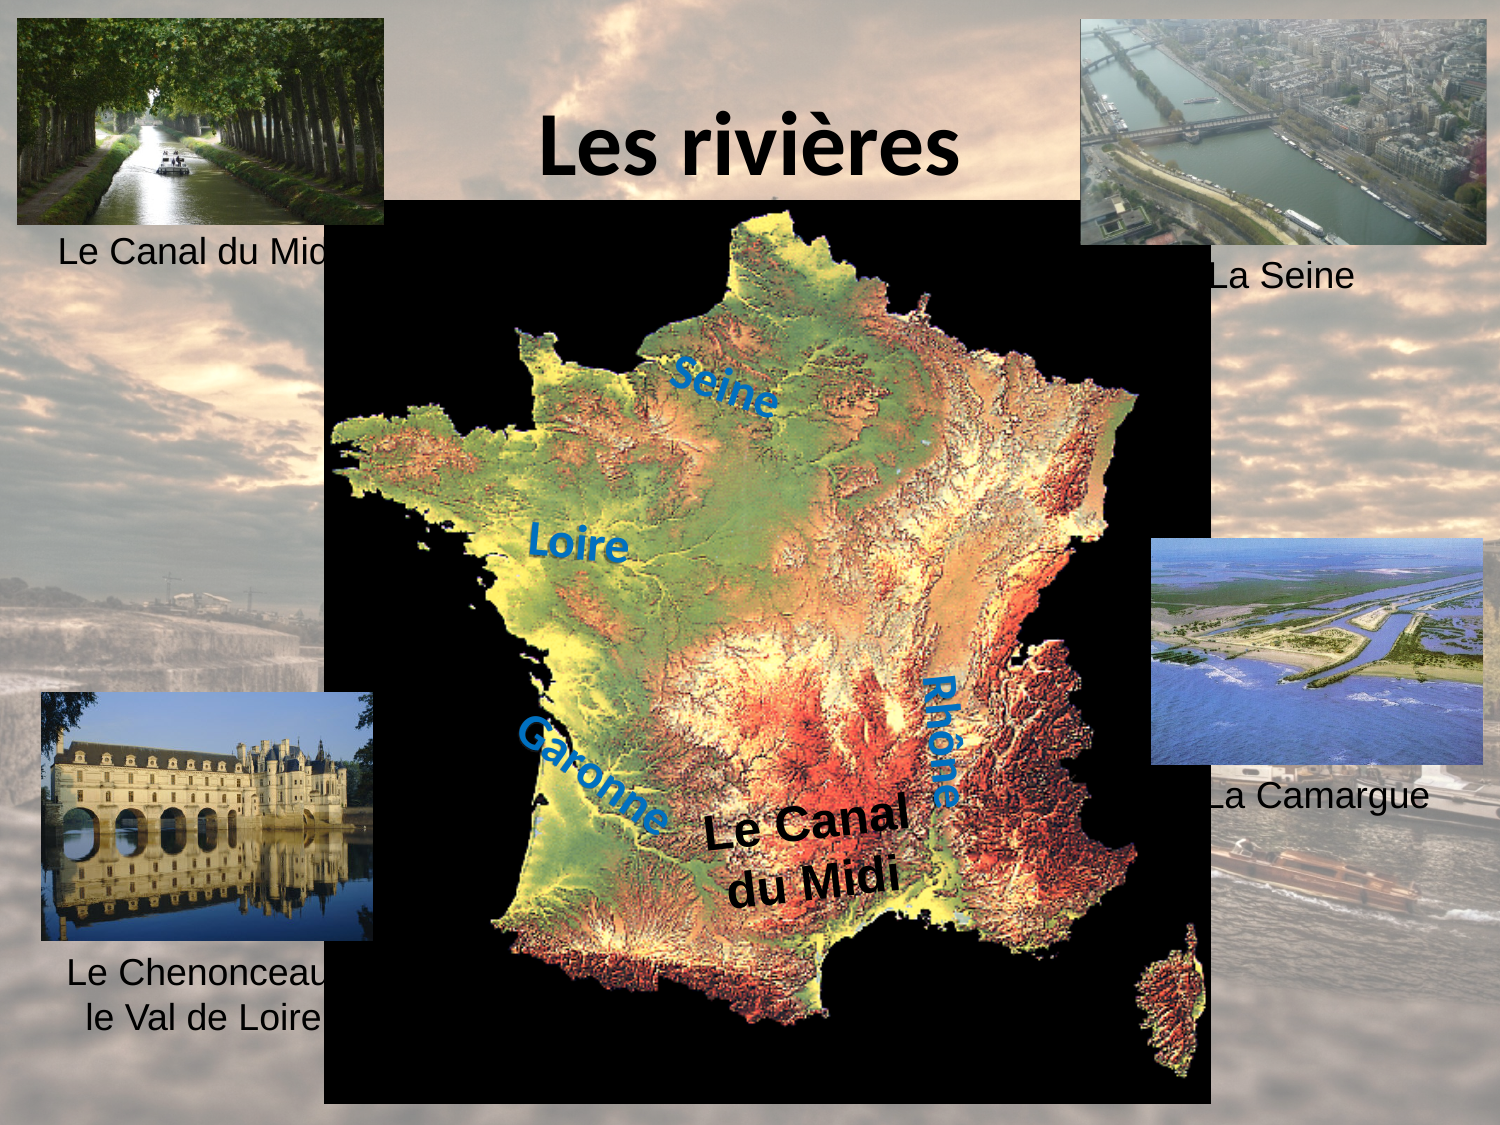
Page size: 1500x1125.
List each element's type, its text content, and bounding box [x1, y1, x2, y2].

text_box Le Canal du Midi [631, 763, 988, 937]
text_box Loire [510, 496, 671, 585]
text_box Le Canal du Midi [17, 219, 378, 280]
picture [0, 0, 1500, 1125]
text_box Garonne [490, 680, 695, 845]
text_box Seine [647, 325, 829, 450]
text_box Le Chenonceau, le Val de Loire [17, 940, 390, 1046]
title Les rivières [384, 45, 1080, 200]
text_box La Seine [1080, 243, 1483, 304]
text_box Rhône [903, 656, 995, 823]
text_box La Camargue [1151, 763, 1483, 824]
